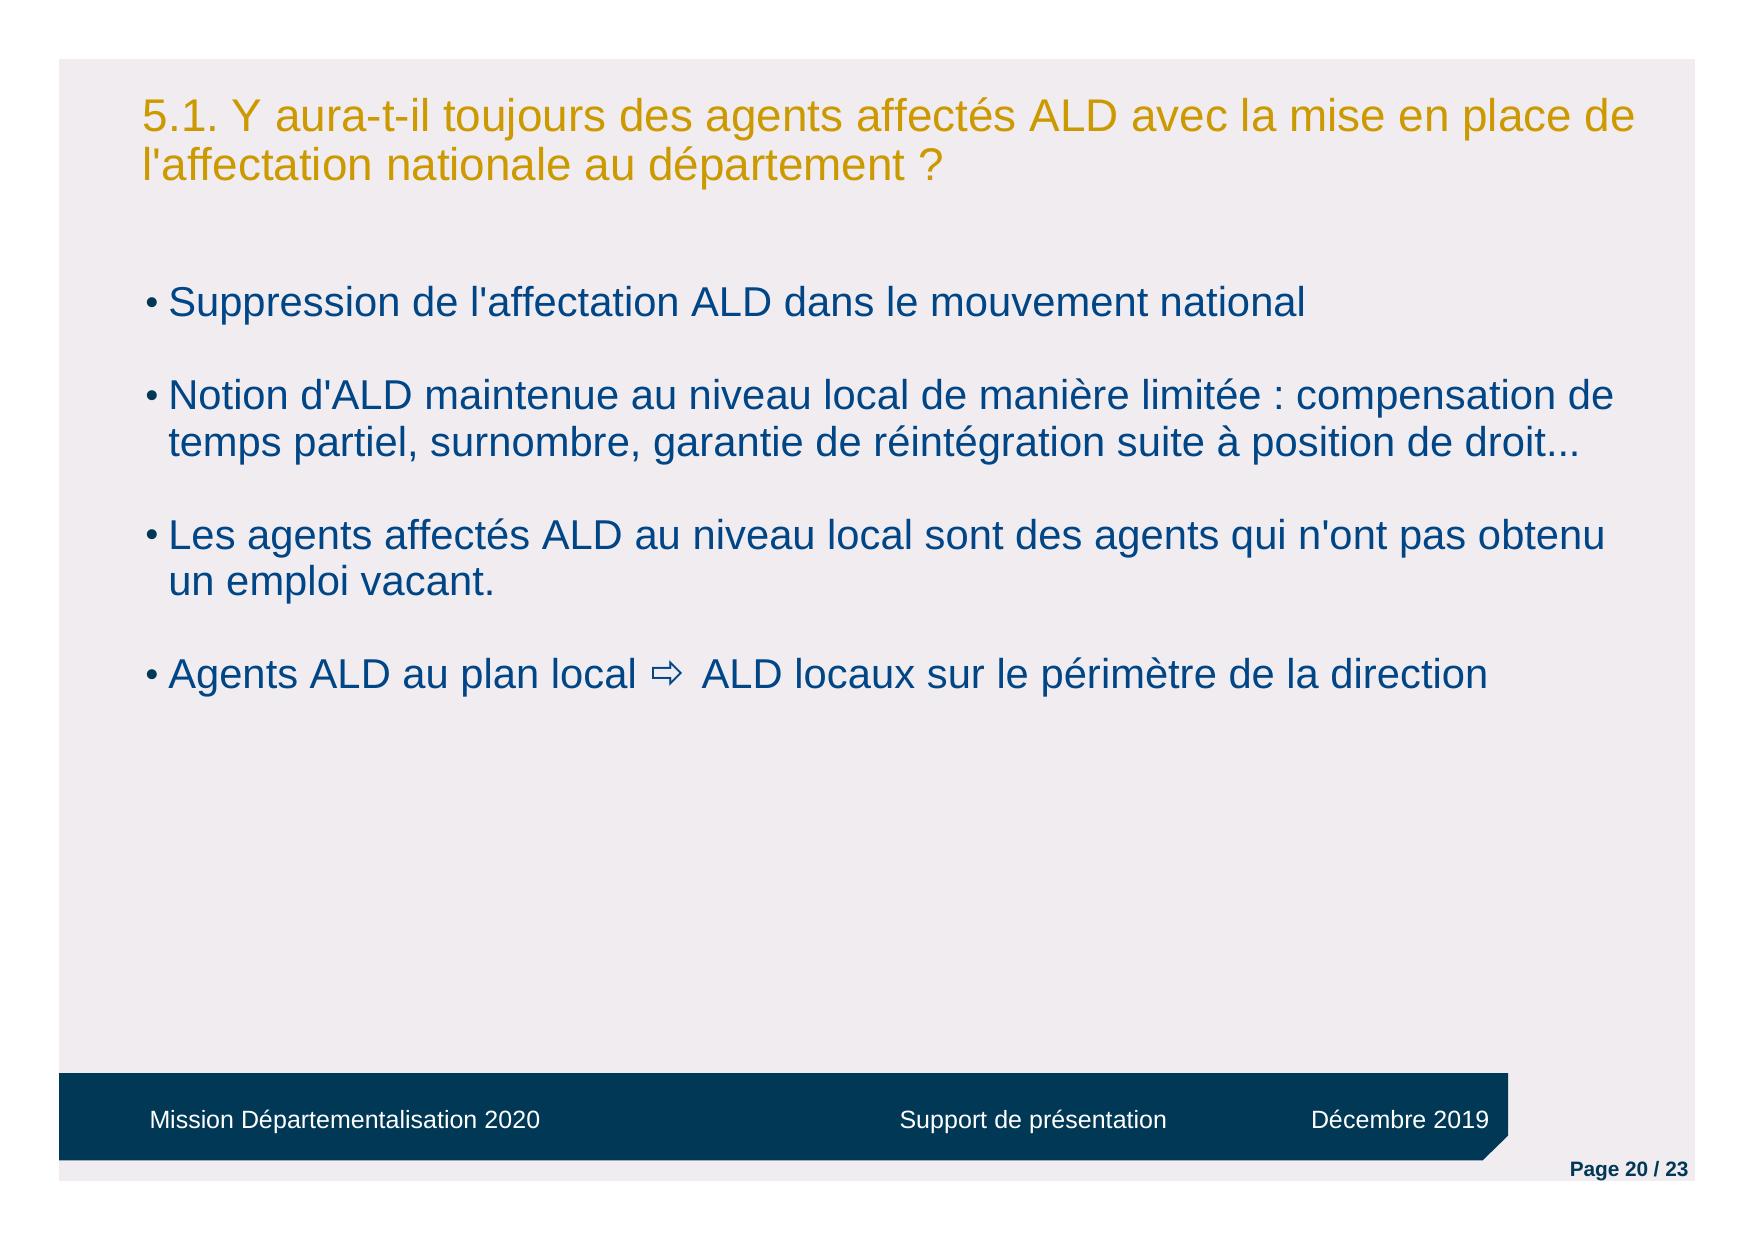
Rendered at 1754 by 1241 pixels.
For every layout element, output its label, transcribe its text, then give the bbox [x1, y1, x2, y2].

text_box Suppression de l'affectation ALD dans le mouvement national Notion d'ALD maintenue au niveau local de manière limitée : compensation de temps partiel, surnombre, garantie de réintégration suite à position de droit... Les agents affectés ALD au niveau local sont des agents qui n'ont pas obtenu un emploi vacant. Agents ALD au plan local  ALD locaux sur le périmètre de la direction [129, 271, 1636, 801]
title 5.1. Y aura-t-il toujours des agents affectés ALD avec la mise en place de l'affectation nationale au département ? [142, 67, 1684, 216]
text_box [118, 260, 1625, 1211]
